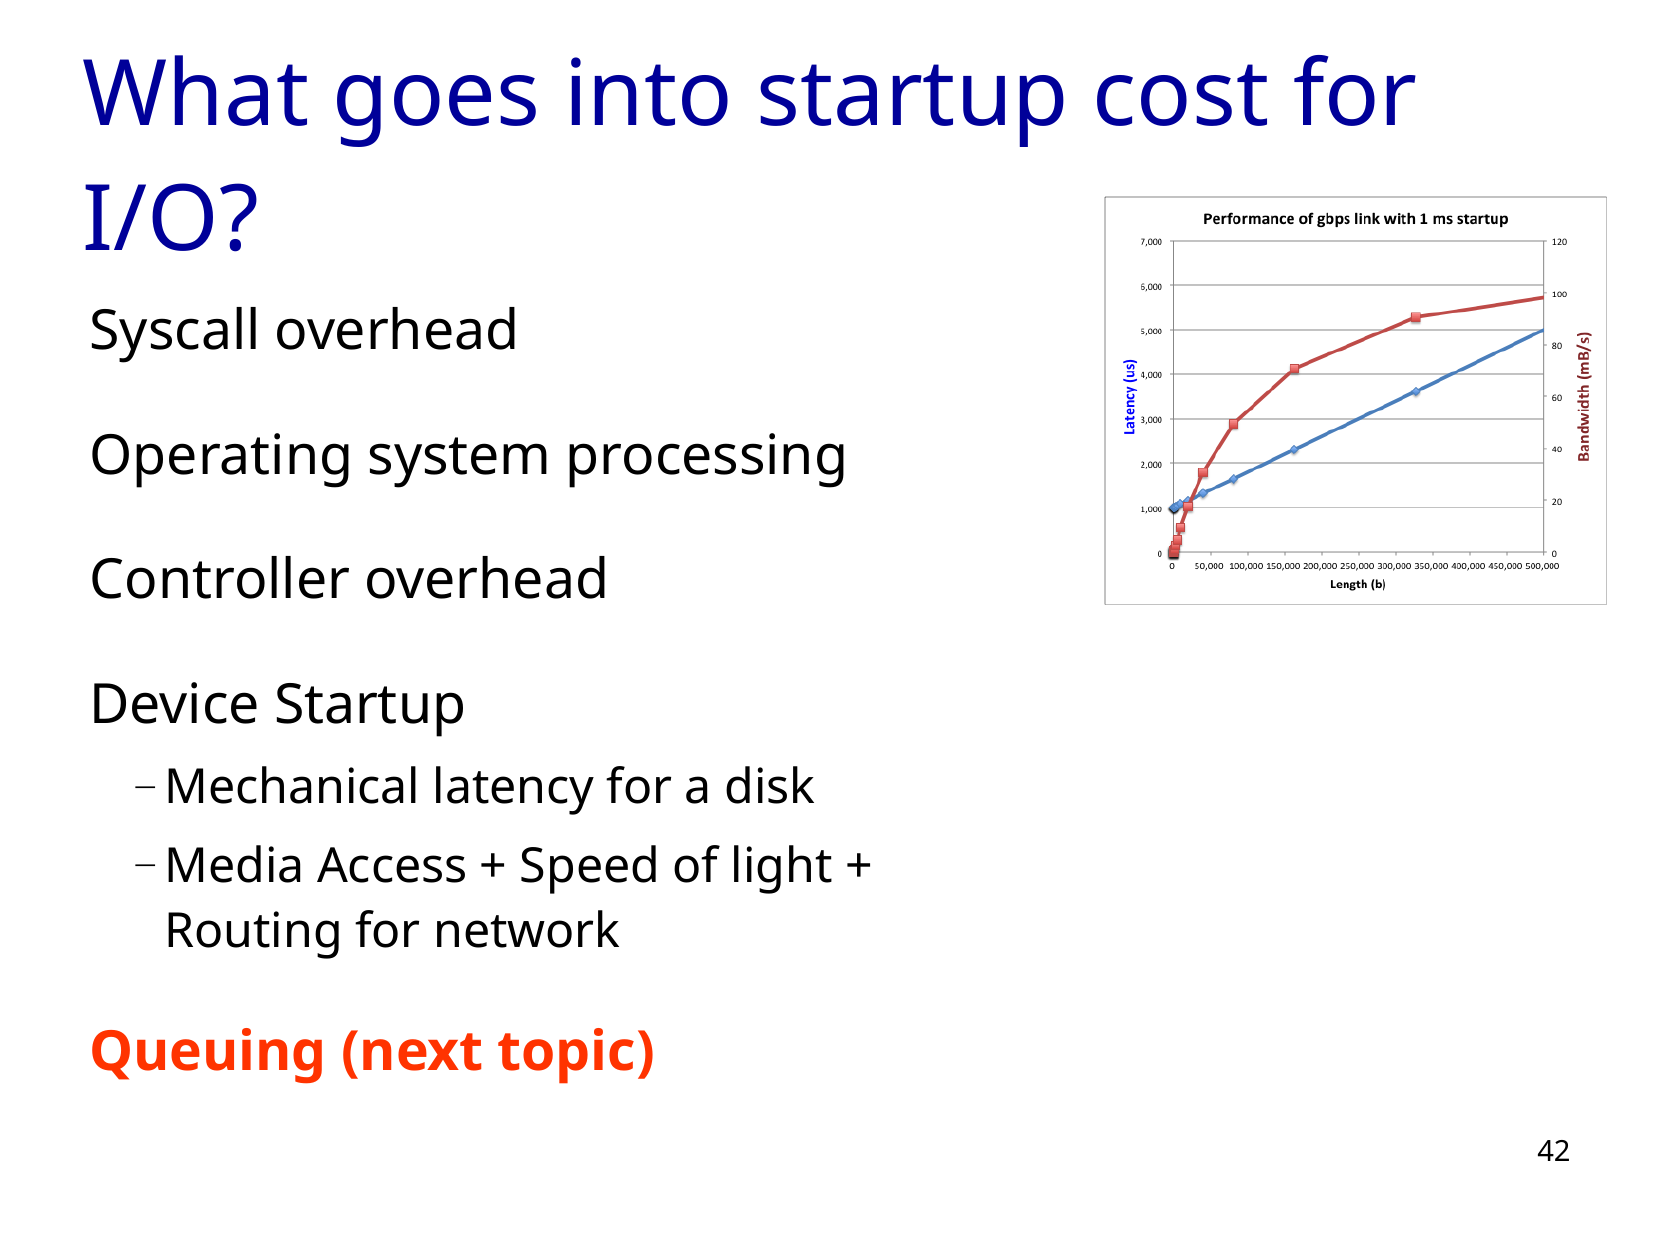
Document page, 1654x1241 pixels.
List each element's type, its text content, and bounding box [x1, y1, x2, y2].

list Syscall overhead Operating system processing Controller overhead Device Startup Mechanical latency for a disk Media Access + Speed of light + Routing for network Queuing (next topic) [60, 290, 1006, 1096]
picture [1104, 196, 1607, 605]
title What goes into startup cost for I/O? [82, 49, 1571, 257]
